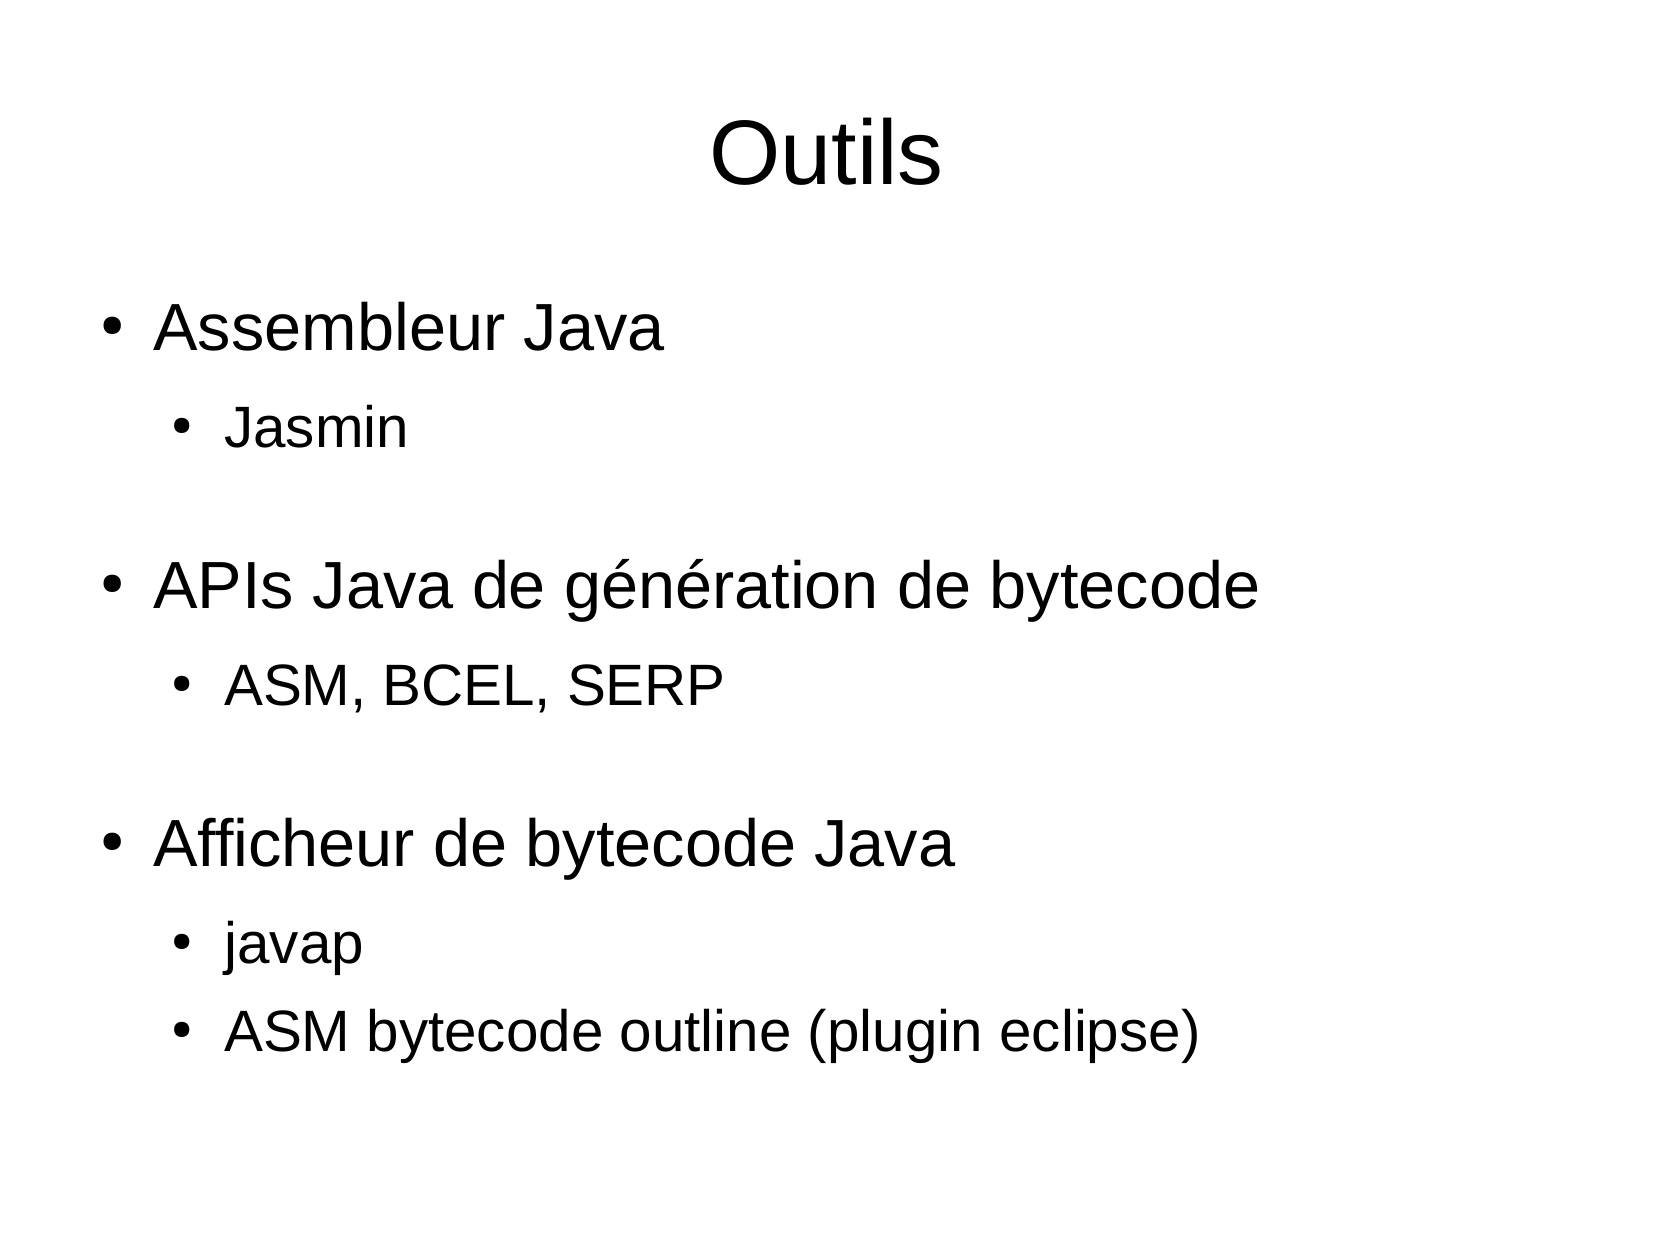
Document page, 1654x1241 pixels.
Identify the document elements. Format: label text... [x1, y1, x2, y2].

list Assembleur Java Jasmin APIs Java de génération de bytecode ASM, BCEL, SERP Afficheur de bytecode Java javap ASM bytecode outline (plugin eclipse) [82, 290, 1571, 1094]
title Outils [82, 56, 1571, 250]
